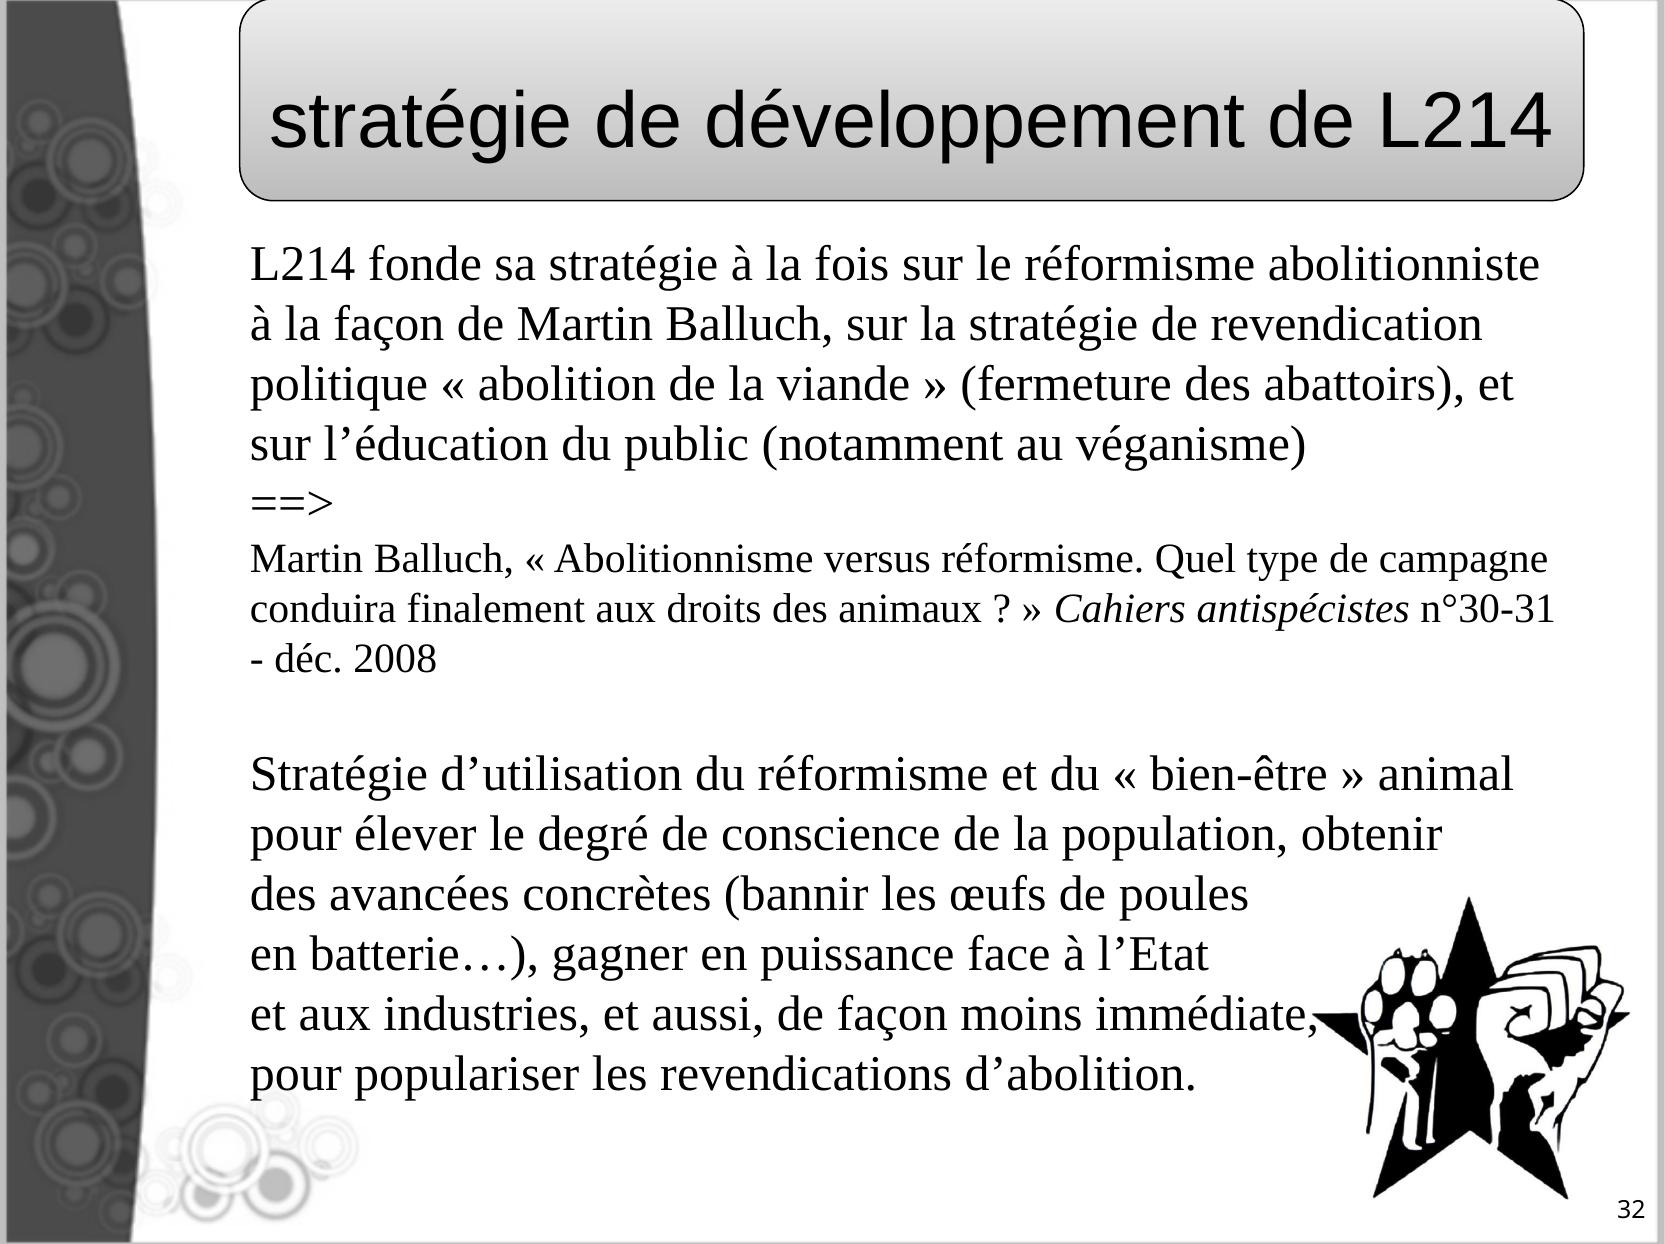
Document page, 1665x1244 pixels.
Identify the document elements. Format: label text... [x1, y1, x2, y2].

slide_number <numéro> [1602, 1186, 1665, 1231]
text_box stratégie de développement de L214 [249, 60, 1574, 172]
text_box L214 fonde sa stratégie à la fois sur le réformisme abolitionniste à la façon de Martin Balluch, sur la stratégie de revendication politique « abolition de la viande » (fermeture des abattoirs), et sur l’éducation du public (notamment au véganisme) ==> Martin Balluch, « Abolitionnisme versus réformisme. Quel type de campagne conduira finalement aux droits des animaux ? » Cahiers antispécistes n°30-31 - déc. 2008 Stratégie d’utilisation du réformisme et du « bien-être » animal pour élever le degré de conscience de la population, obtenir des avancées concrètes (bannir les œufs de poules en batterie…), gagner en puissance face à l’Etat et aux industries, et aussi, de façon moins immédiate, pour populariser les revendications d’abolition. [242, 223, 1581, 1109]
text_box [239, 0, 1584, 201]
picture [3, 0, 1662, 1244]
